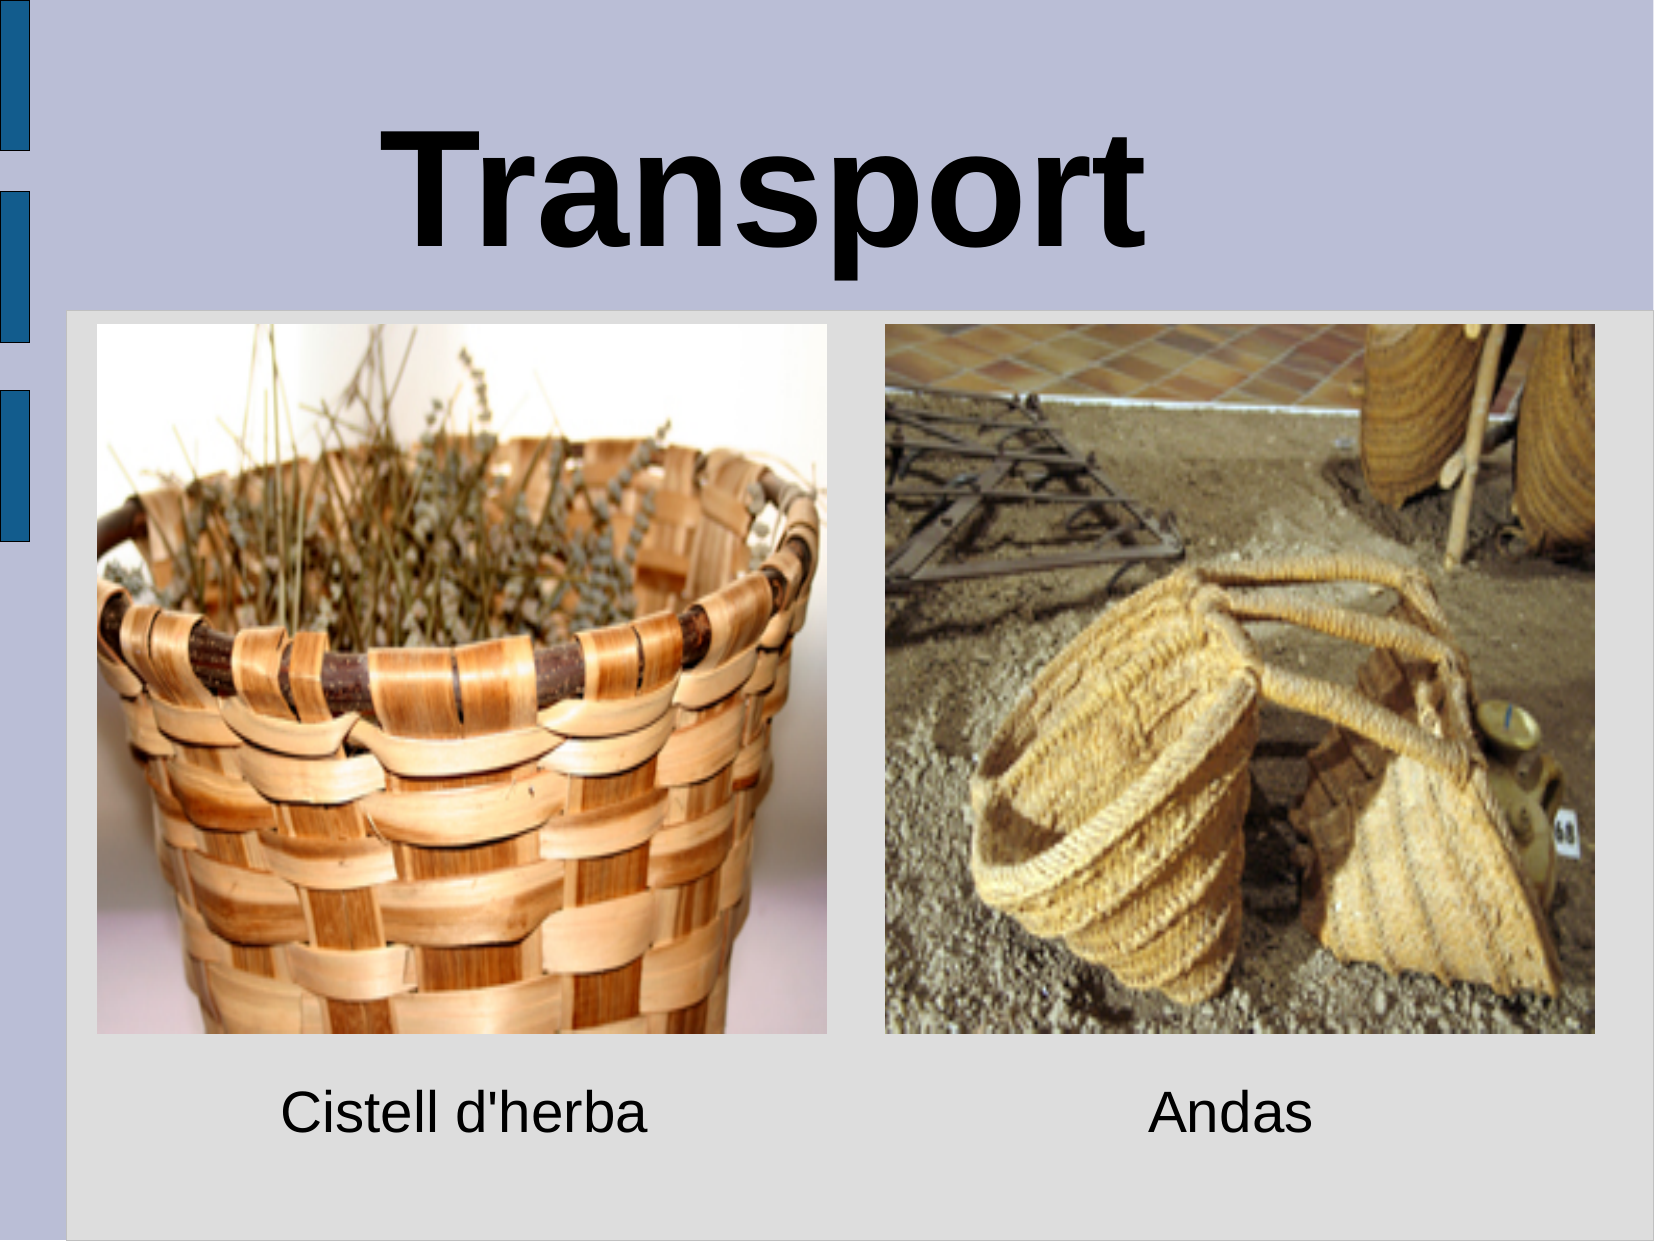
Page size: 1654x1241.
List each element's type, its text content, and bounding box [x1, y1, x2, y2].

text_box Transport [364, 88, 1163, 290]
text_box Cistell d'herba [265, 1071, 664, 1152]
picture [856, 324, 1595, 1034]
picture [97, 324, 827, 1034]
text_box Andas [1133, 1071, 1329, 1152]
